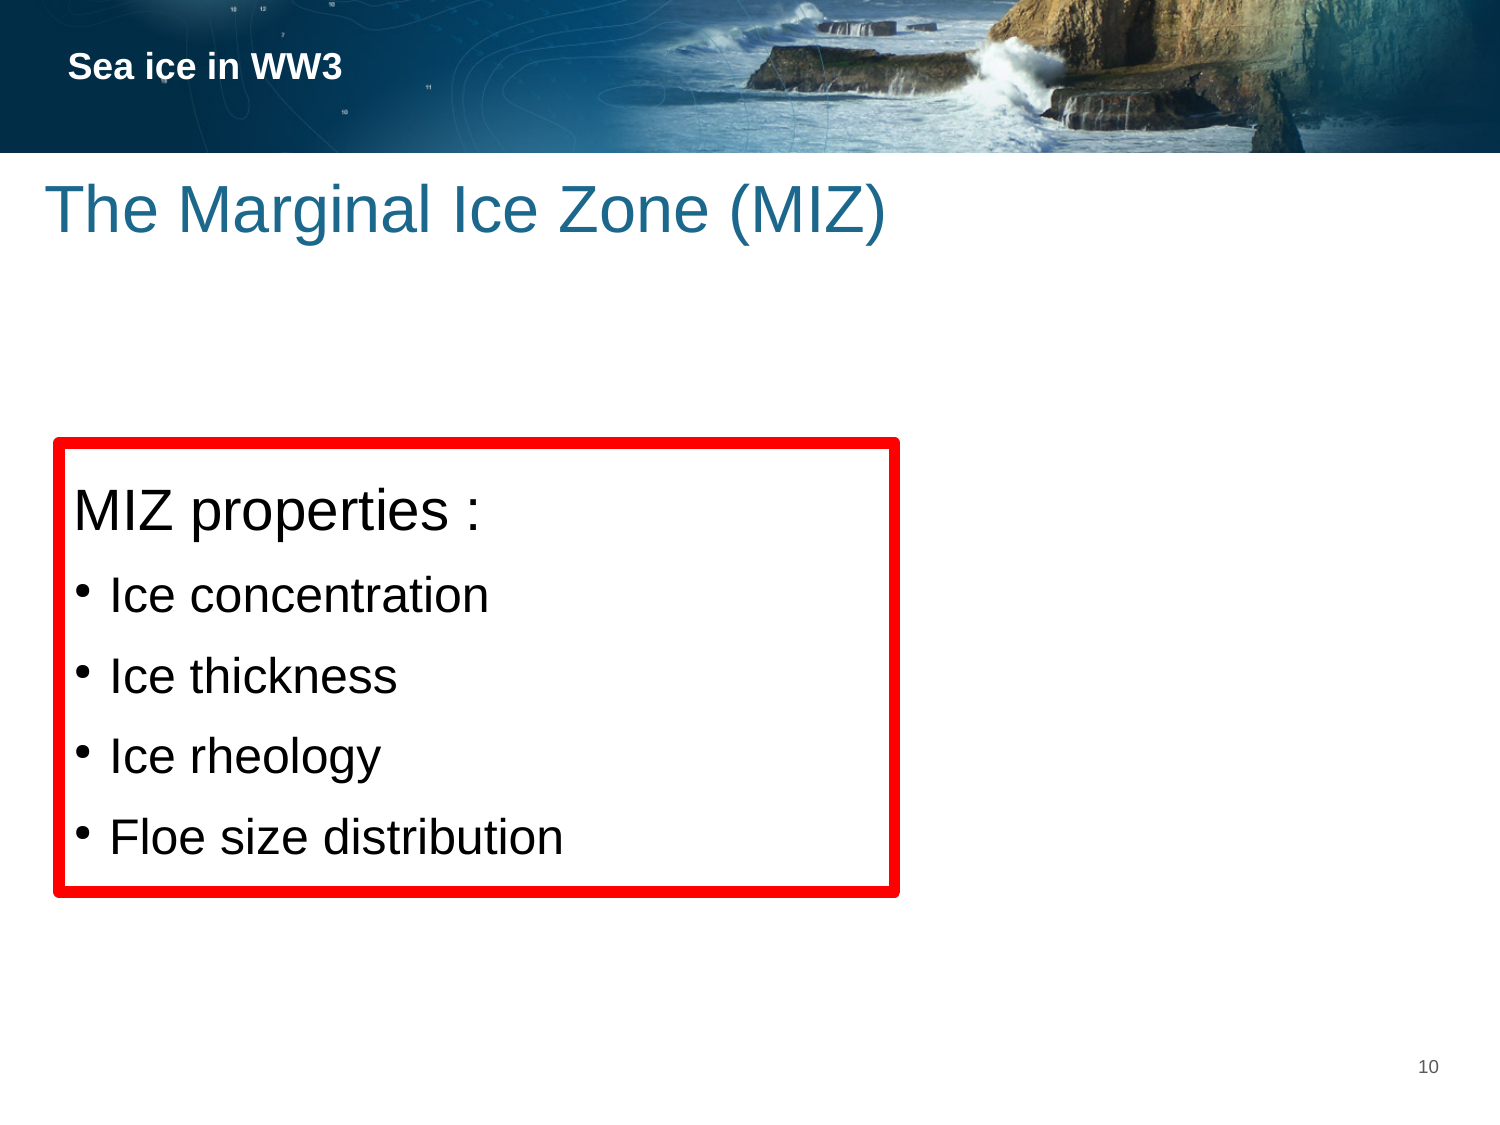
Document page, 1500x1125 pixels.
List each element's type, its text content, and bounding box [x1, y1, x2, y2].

title The Marginal Ice Zone (MIZ) [29, 118, 1214, 294]
title Sea ice in WW3 [52, 29, 621, 100]
text_box MIZ properties : Ice concentration Ice thickness Ice rheology Floe size distribution [59, 461, 934, 1004]
picture [0, 0, 1500, 153]
